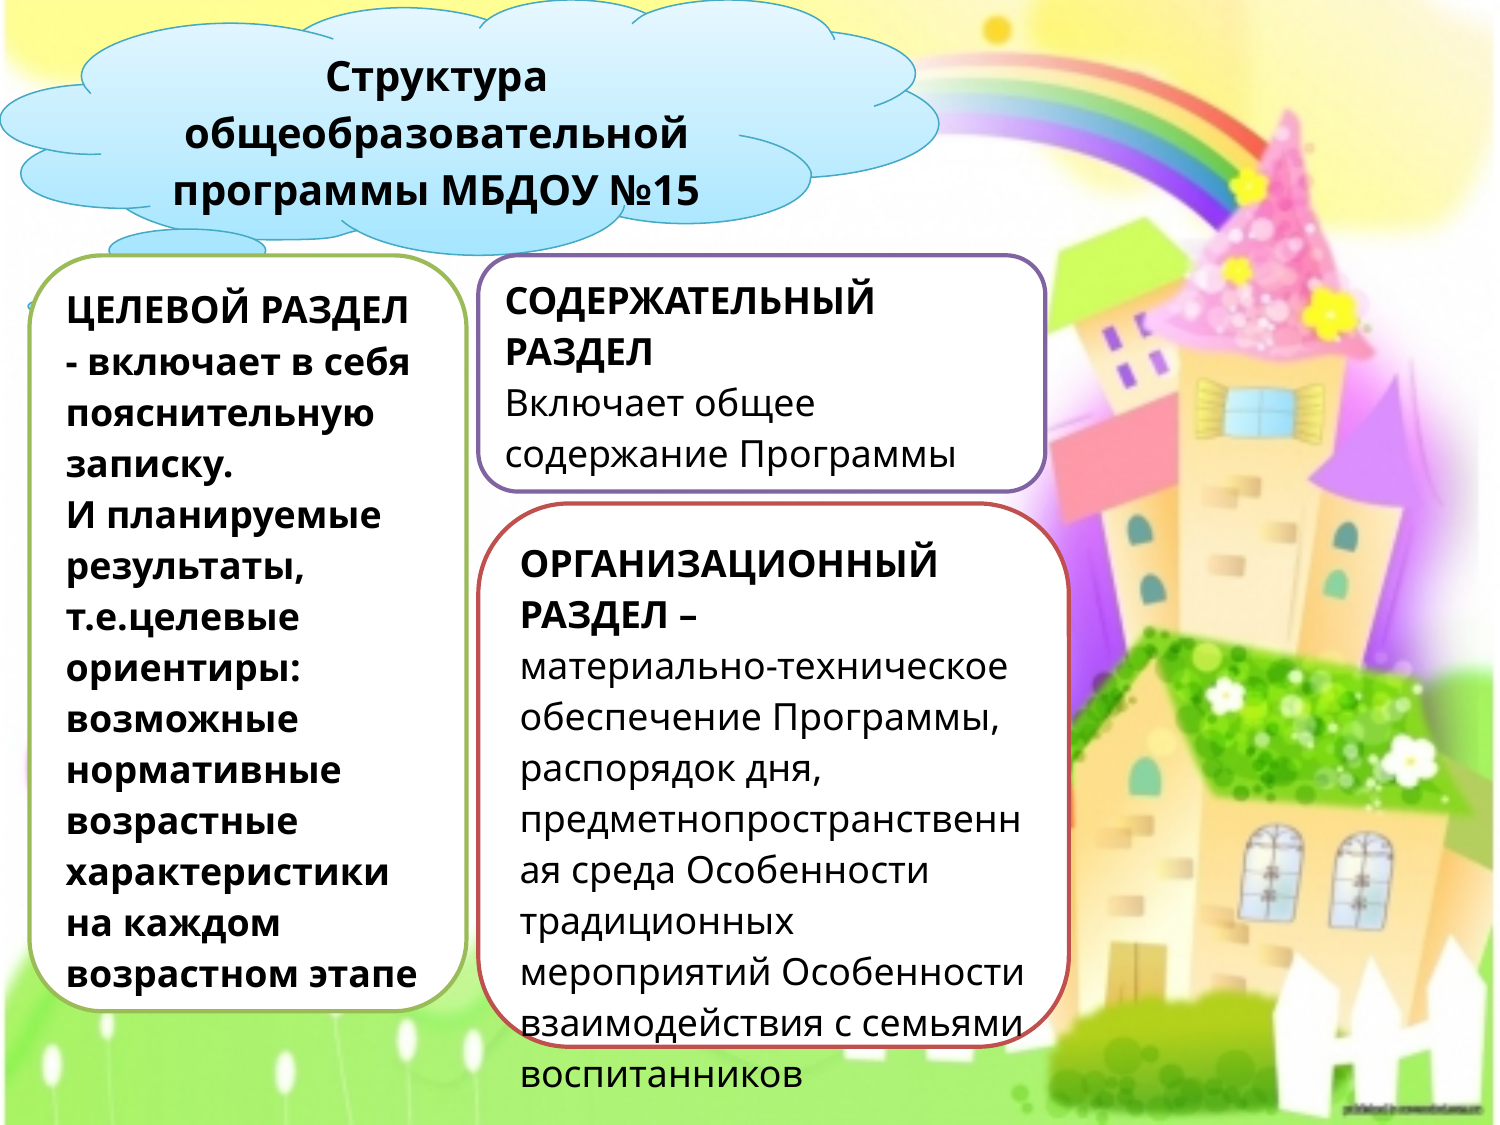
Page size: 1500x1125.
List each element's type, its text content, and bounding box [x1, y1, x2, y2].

picture [0, 0, 1500, 1125]
picture [595, 0, 703, 13]
text_box ОРГАНИЗАЦИОННЫЙ РАЗДЕЛ – материально-техническое обеспечение Программы, распорядок дня, предметнопространственная среда Особенности традиционных мероприятий Особенности взаимодействия с семьями воспитанников [478, 503, 1069, 1047]
picture [0, 0, 548, 114]
text_box СОДЕРЖАТЕЛЬНЫЙ РАЗДЕЛ Включает общее содержание Программы [478, 255, 1046, 492]
text_box Структура общеобразовательной программы МБДОУ №15 [0, 0, 939, 256]
text_box ЦЕЛЕВОЙ РАЗДЕЛ - включает в себя пояснительную записку. И планируемые результаты, т.е.целевые ориентиры: возможные нормативные возрастные характеристики на каждом возрастном этапе [29, 255, 467, 1012]
